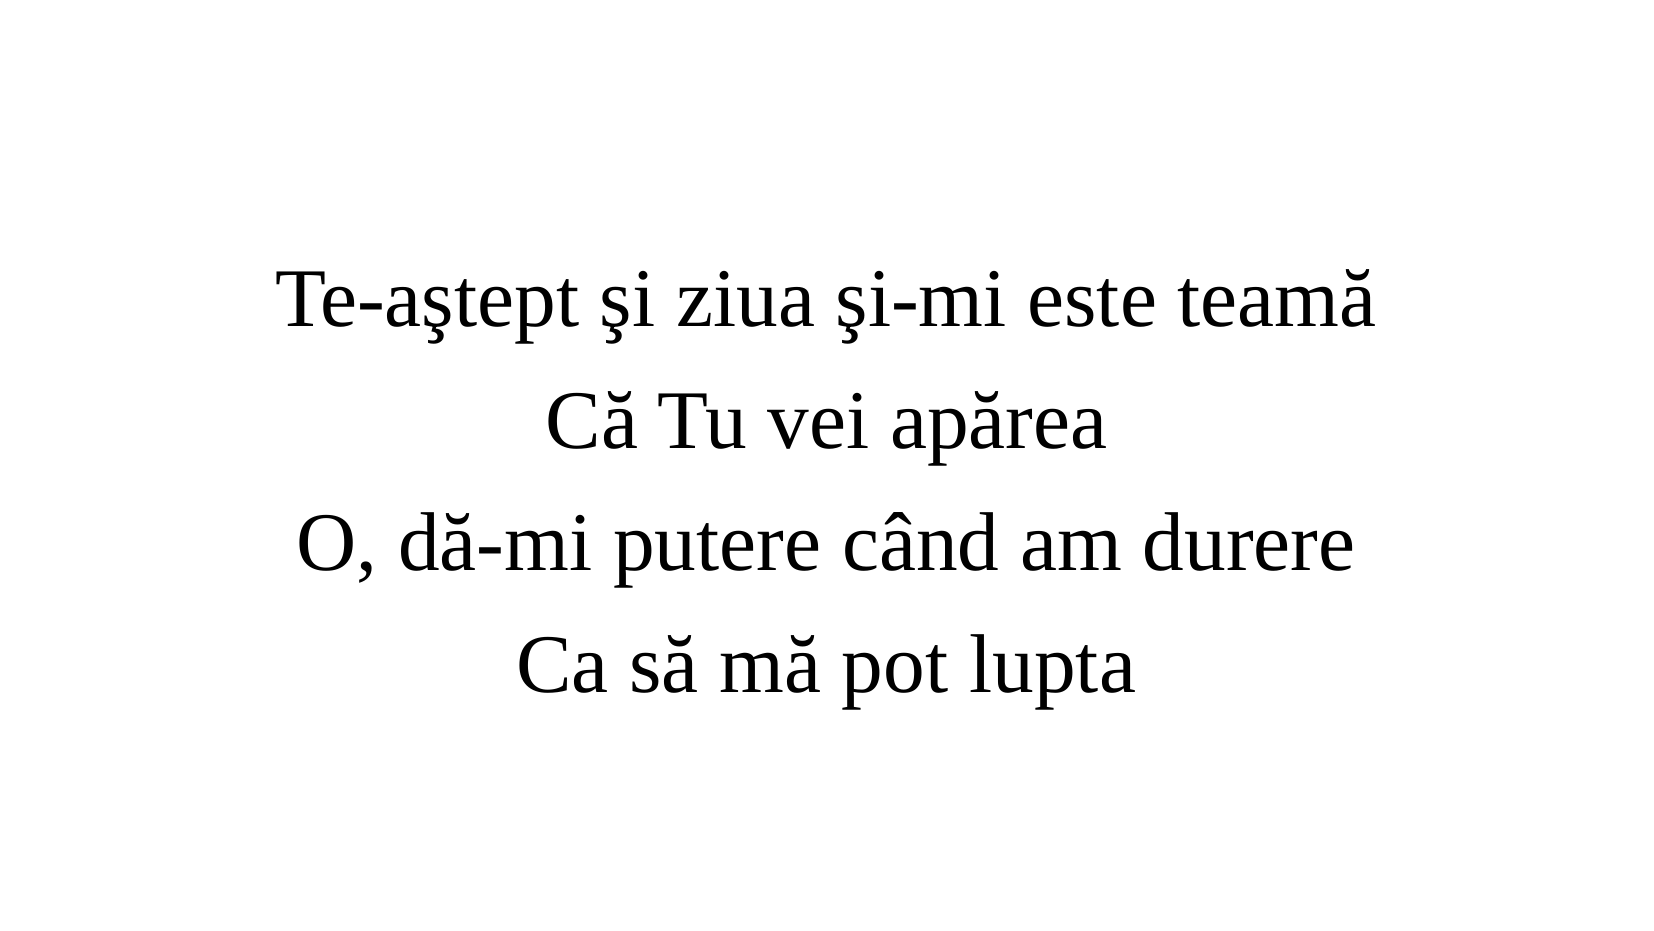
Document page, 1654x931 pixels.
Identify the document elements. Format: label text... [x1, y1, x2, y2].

subtitle Te-aştept şi ziua şi-mi este teamă Că Tu vei apărea O, dă-mi putere când am durere Ca să mă pot lupta [70, 239, 1583, 713]
